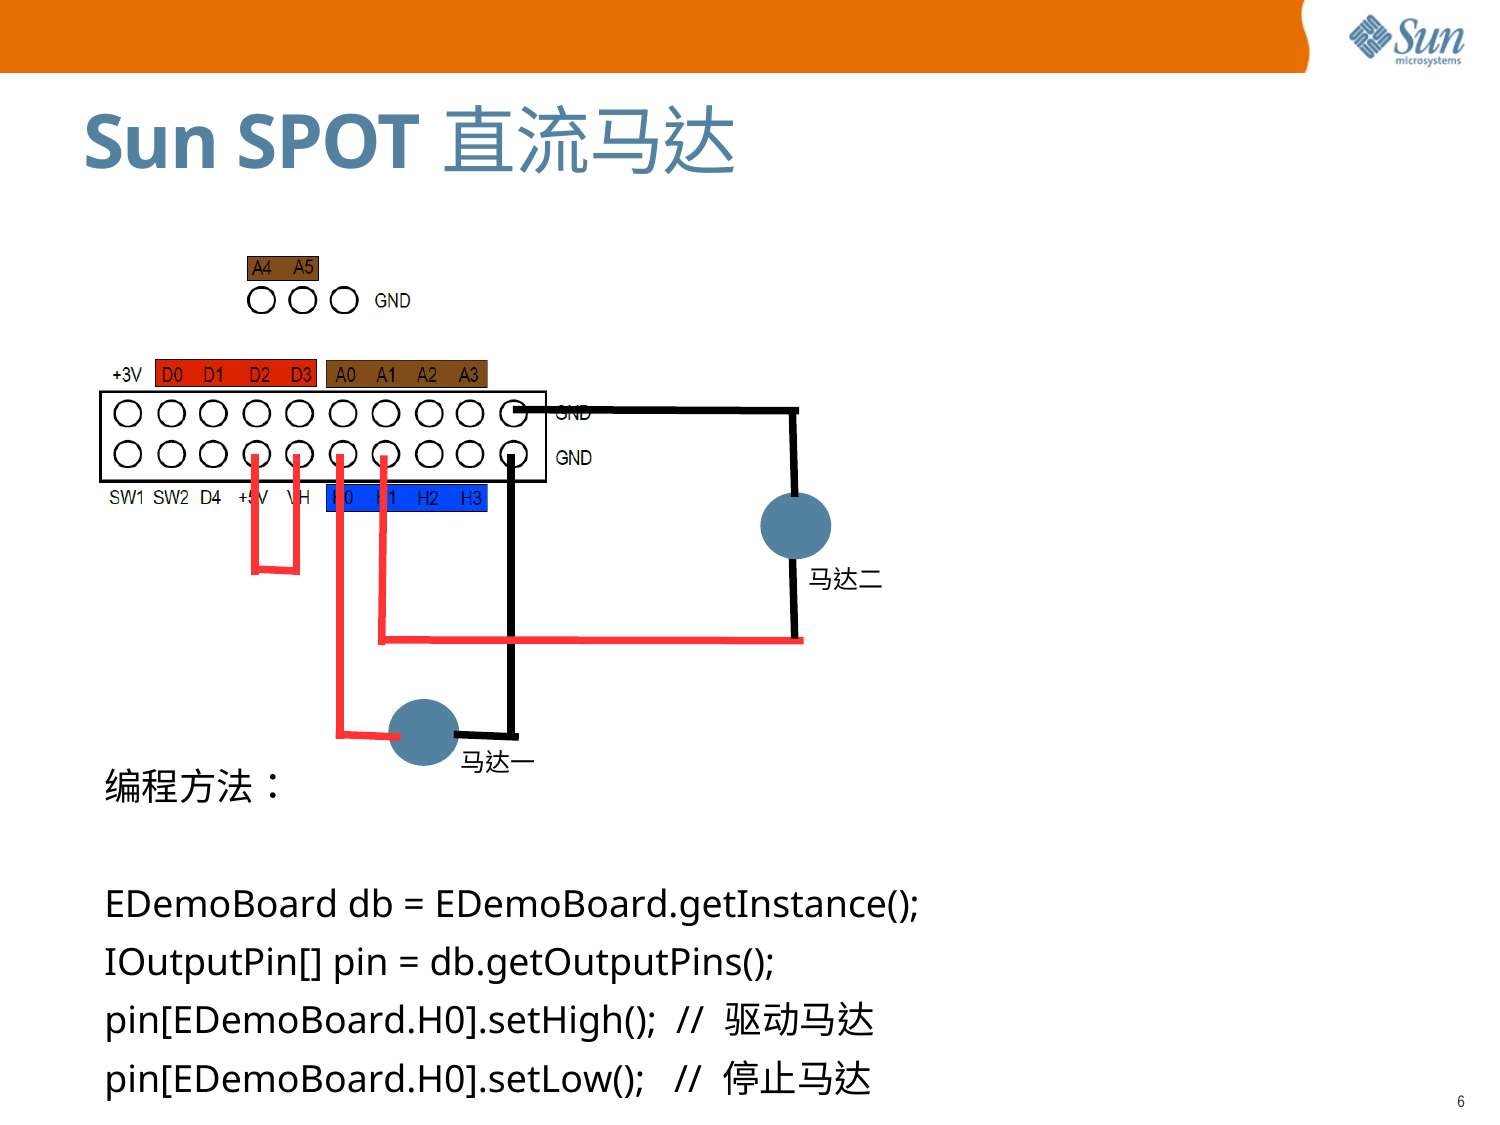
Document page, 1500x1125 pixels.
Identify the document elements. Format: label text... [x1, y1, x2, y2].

picture [67, 236, 620, 533]
text_box 编程方法： EDemoBoard db = EDemoBoard.getInstance(); IOutputPin[] pin = db.getOutputPins(); pin[EDemoBoard.H0].setHigh(); // 驱动马达 pin[EDemoBoard.H0].setLow(); // 停止马达 [104, 765, 1163, 1066]
title Sun SPOT直流马达 [83, 94, 1446, 199]
text_box 马达二 [809, 565, 885, 595]
text_box [760, 492, 832, 560]
text_box [388, 699, 460, 766]
text_box 马达一 [460, 748, 536, 778]
picture [0, 0, 1500, 73]
